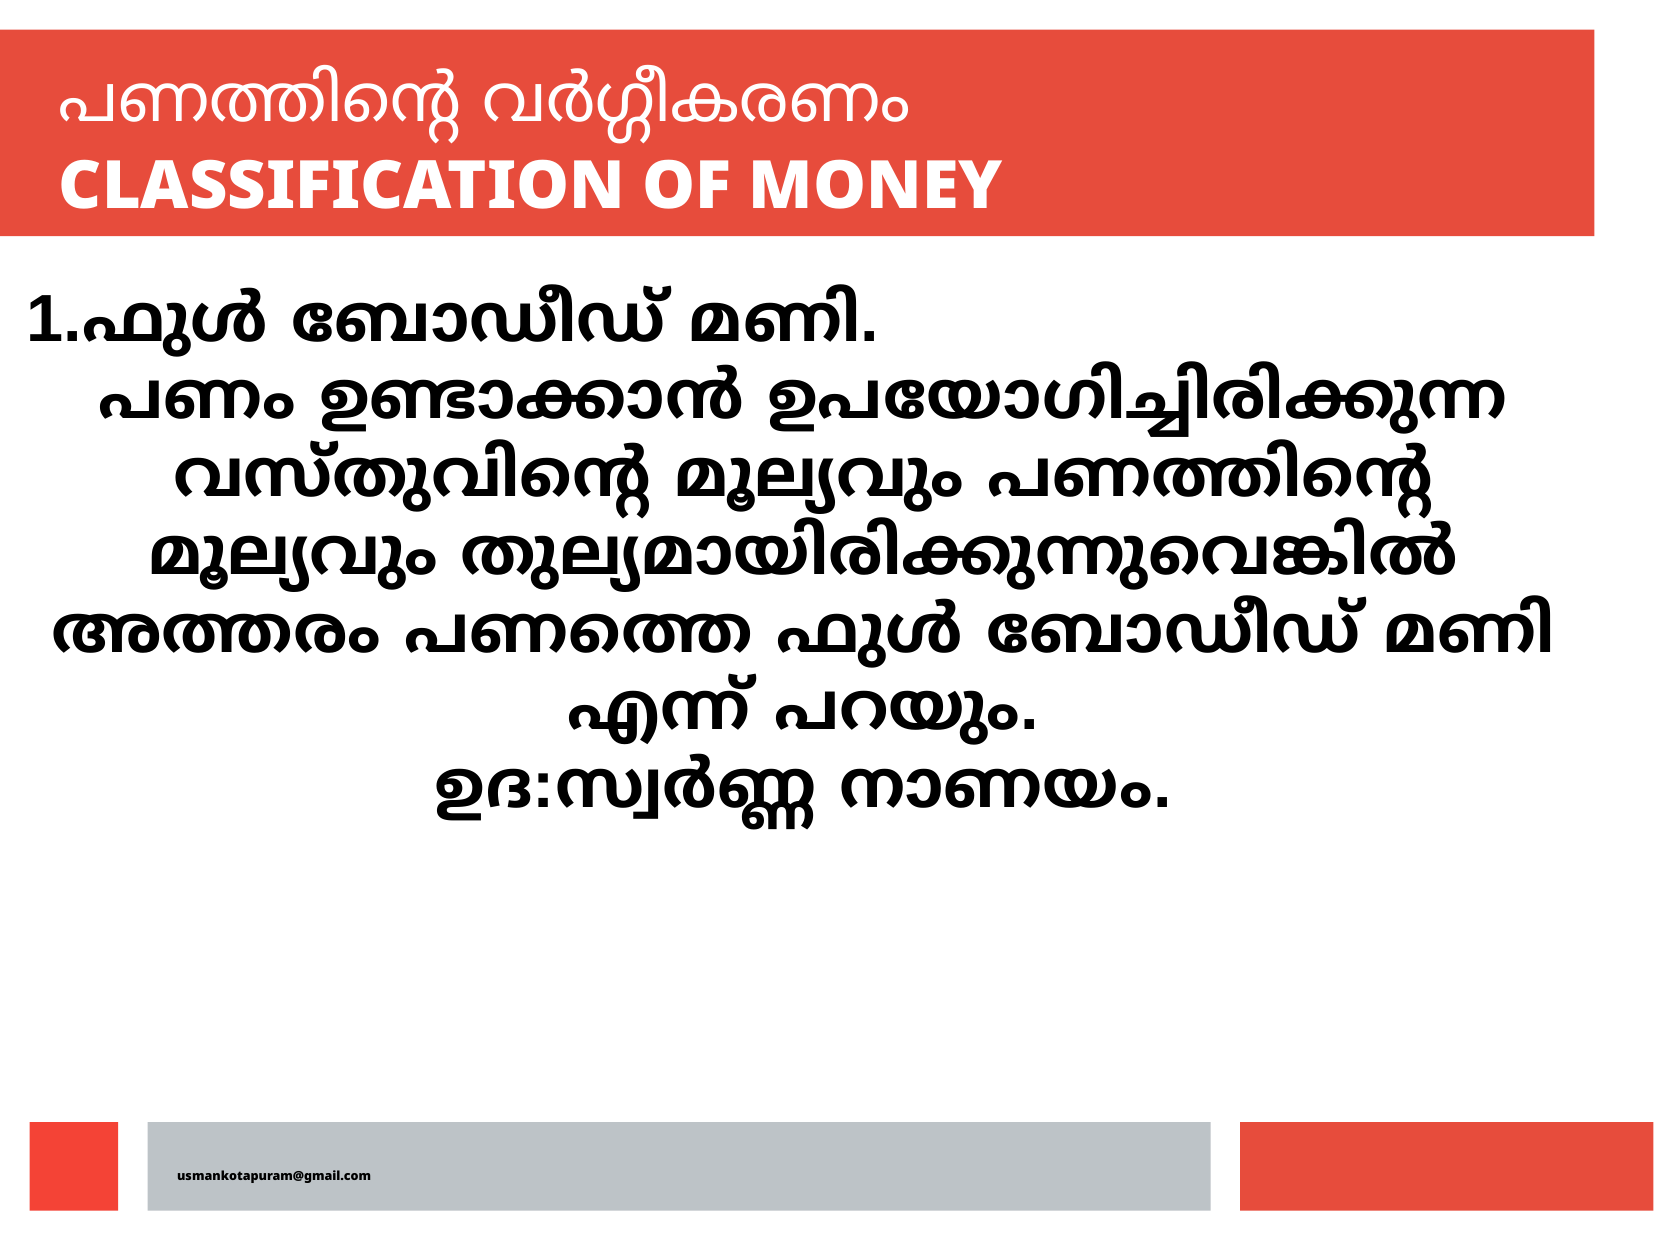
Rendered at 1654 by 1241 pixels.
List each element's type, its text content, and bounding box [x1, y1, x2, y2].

text_box 1.ഫുൾ ബോഡീഡ് മണി. പണം ഉണ്ടാക്കാൻ ഉപയോഗിച്ചിരിക്കുന്ന വസ്തുവിന്റെ മൂല്യവും പണത്തിന്റെ മൂല്യവും തുല്യമായിരിക്കുന്നുവെങ്കിൽ അത്തരം പണത്തെ ഫുൾ ബോഡീഡ് മണി എന്ന് പറയും. ഉദ:സ്വർണ്ണ നാണയം. [11, 271, 1595, 805]
title പണത്തിന്റെ വർഗ്ഗീകരണം CLASSIFICATION OF MONEY [59, 59, 1595, 207]
